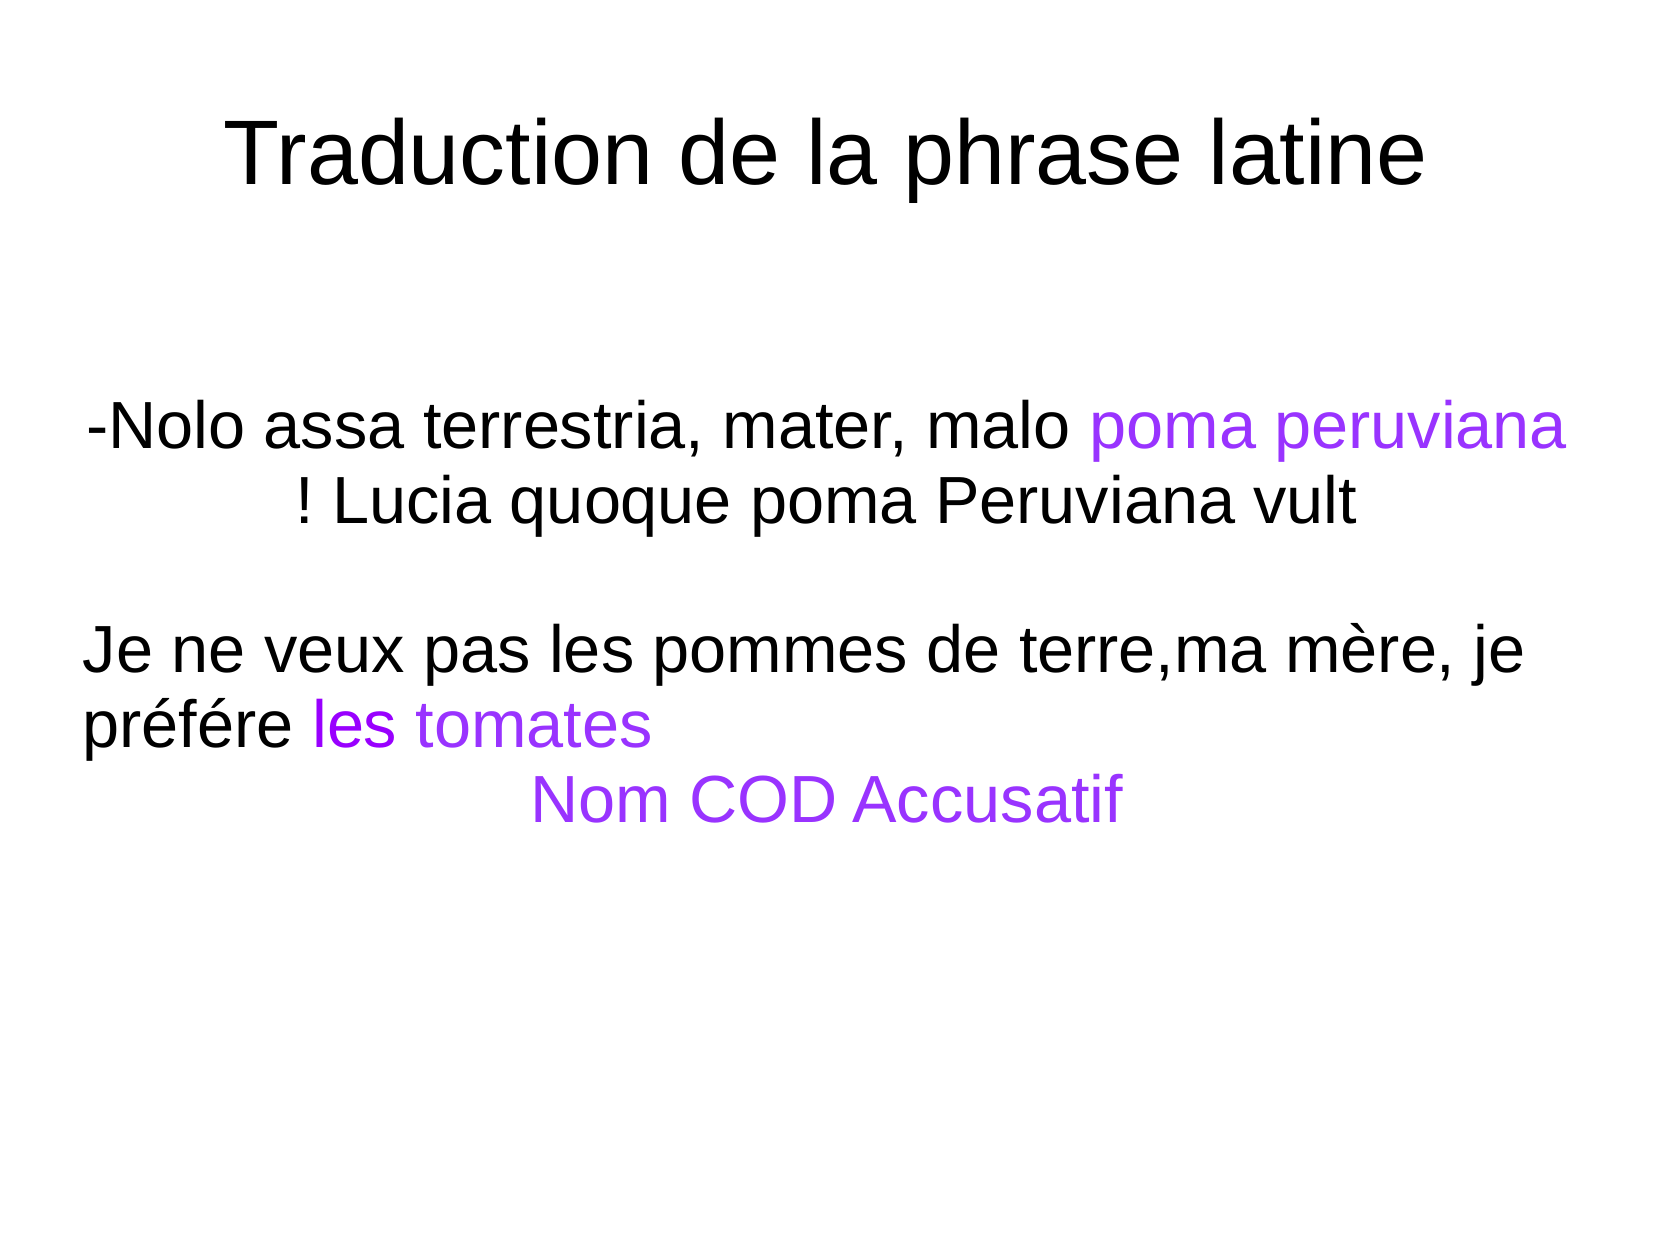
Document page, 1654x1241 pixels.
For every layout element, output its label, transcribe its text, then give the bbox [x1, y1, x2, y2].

subtitle -Nolo assa terrestria, mater, malo poma peruviana ! Lucia quoque poma Peruviana vult Je ne veux pas les pommes de terre,ma mère, je préfére les tomates Nom COD Accusatif [82, 290, 1571, 1010]
title Traduction de la phrase latine [82, 49, 1571, 257]
